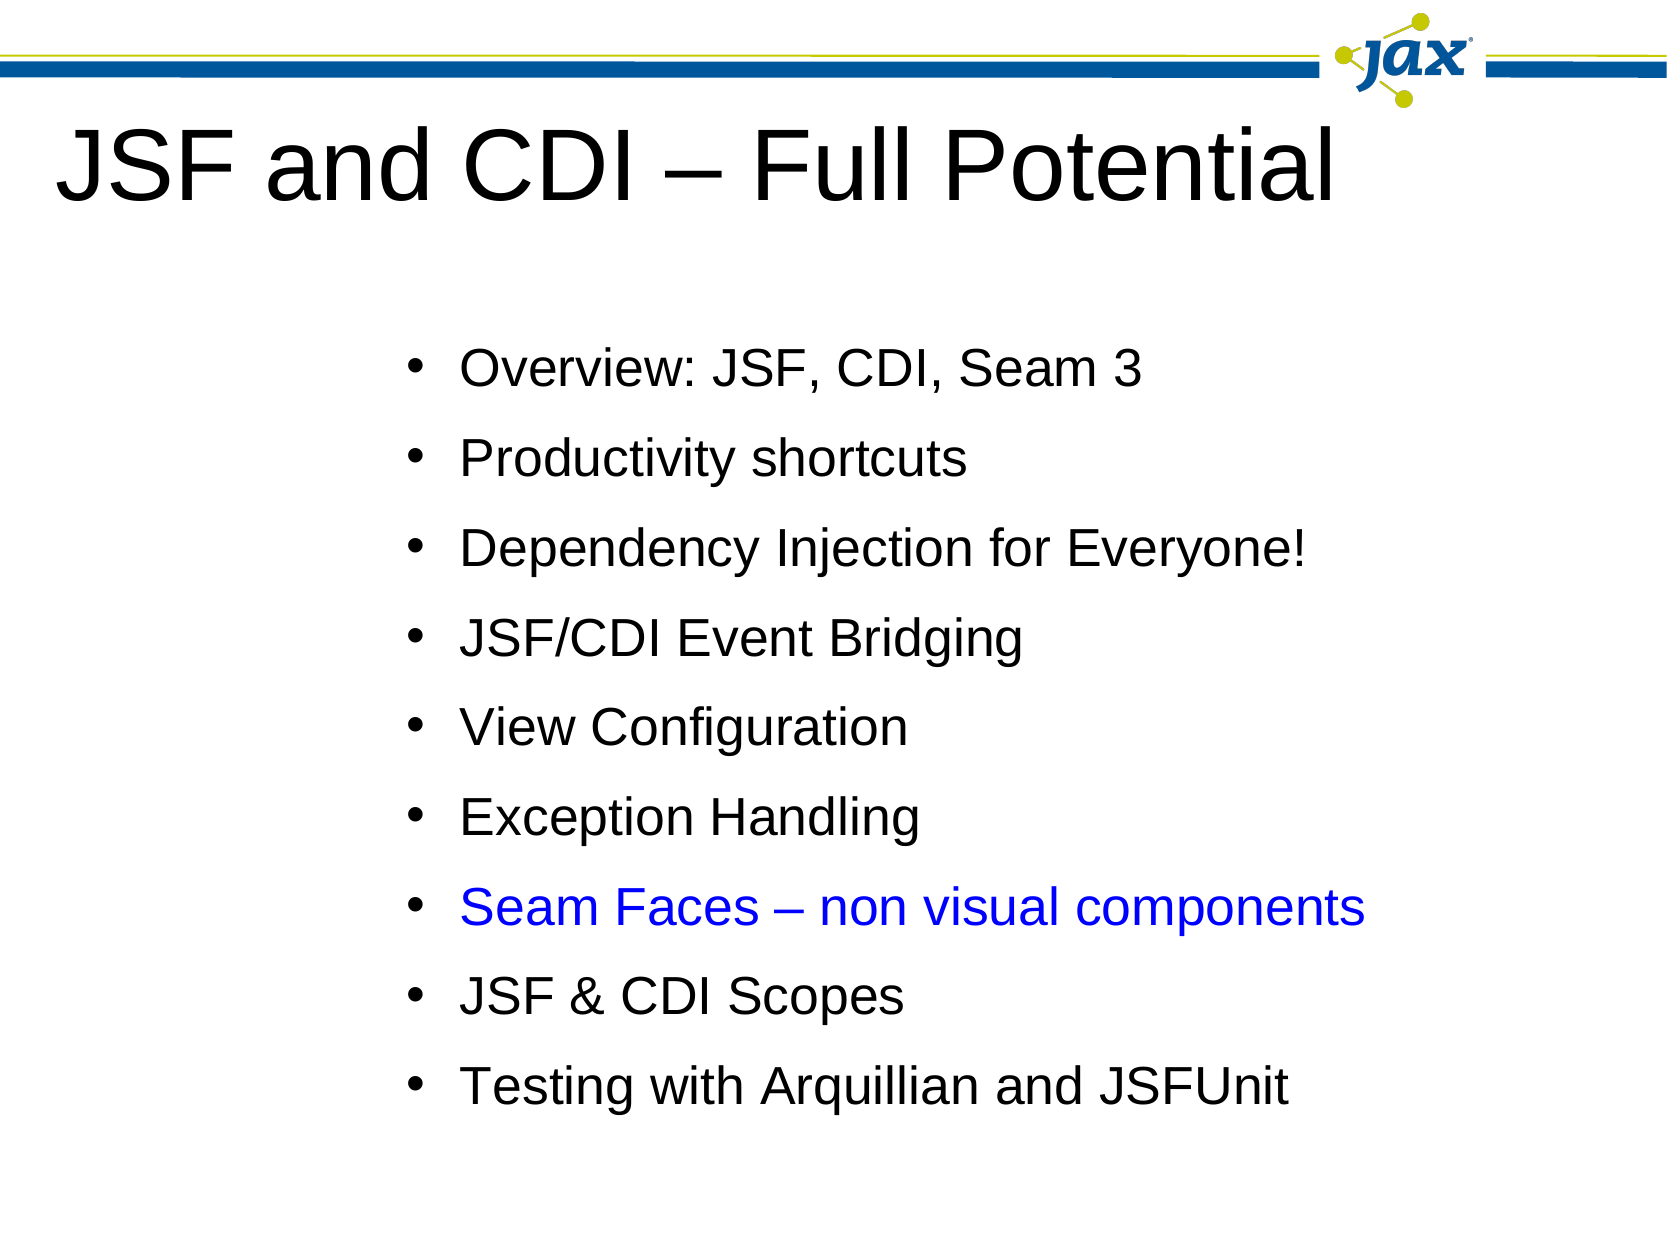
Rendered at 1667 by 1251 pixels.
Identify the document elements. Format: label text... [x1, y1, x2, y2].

picture [1335, 13, 1473, 91]
list Overview: JSF, CDI, Seam 3 Productivity shortcuts Dependency Injection for Everyone! JSF/CDI Event Bridging View Configuration Exception Handling Seam Faces – non visual components JSF & CDI Scopes Testing with Arquillian and JSFUnit [37, 300, 1613, 1126]
title JSF and CDI – Full Potential [40, 91, 1627, 257]
